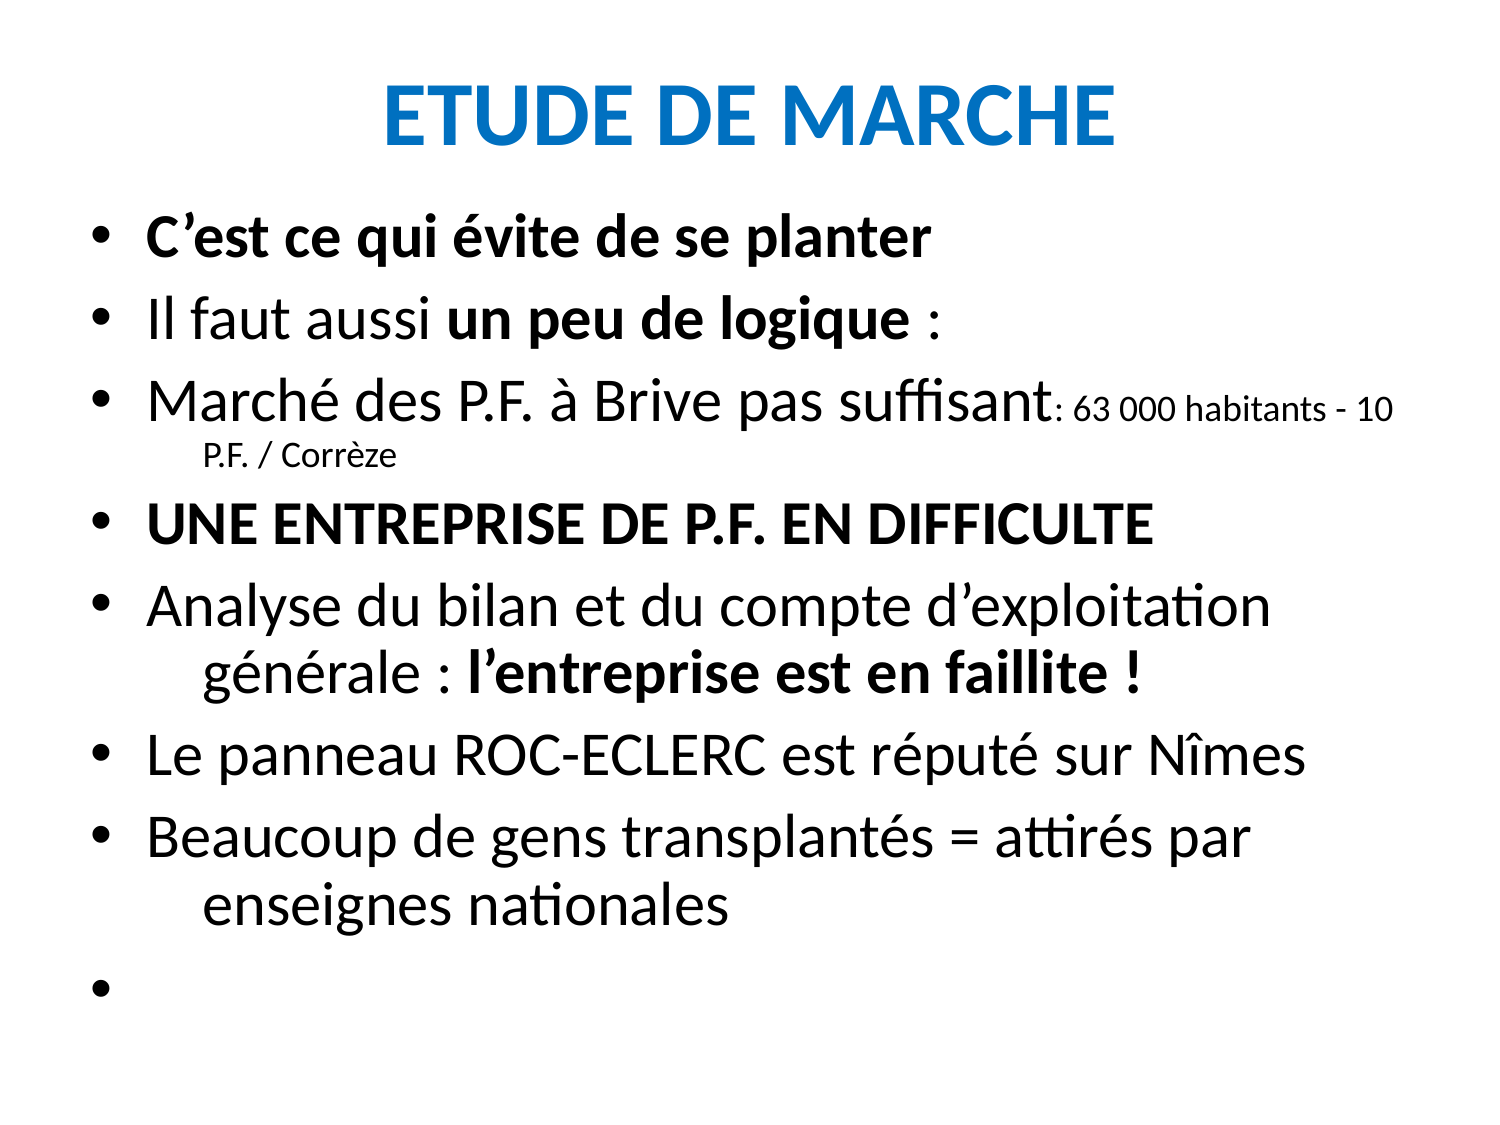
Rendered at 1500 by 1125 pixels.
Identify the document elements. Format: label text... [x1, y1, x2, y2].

list C’est ce qui évite de se planter Il faut aussi un peu de logique : Marché des P.F. à Brive pas suffisant: 63 000 habitants - 10 P.F. / Corrèze UNE ENTREPRISE DE P.F. EN DIFFICULTE Analyse du bilan et du compte d’exploitation générale : l’entreprise est en faillite ! Le panneau ROC-ECLERC est réputé sur Nîmes Beaucoup de gens transplantés = attirés par enseignes nationales [75, 196, 1426, 1005]
title ETUDE DE MARCHE [75, 45, 1426, 173]
